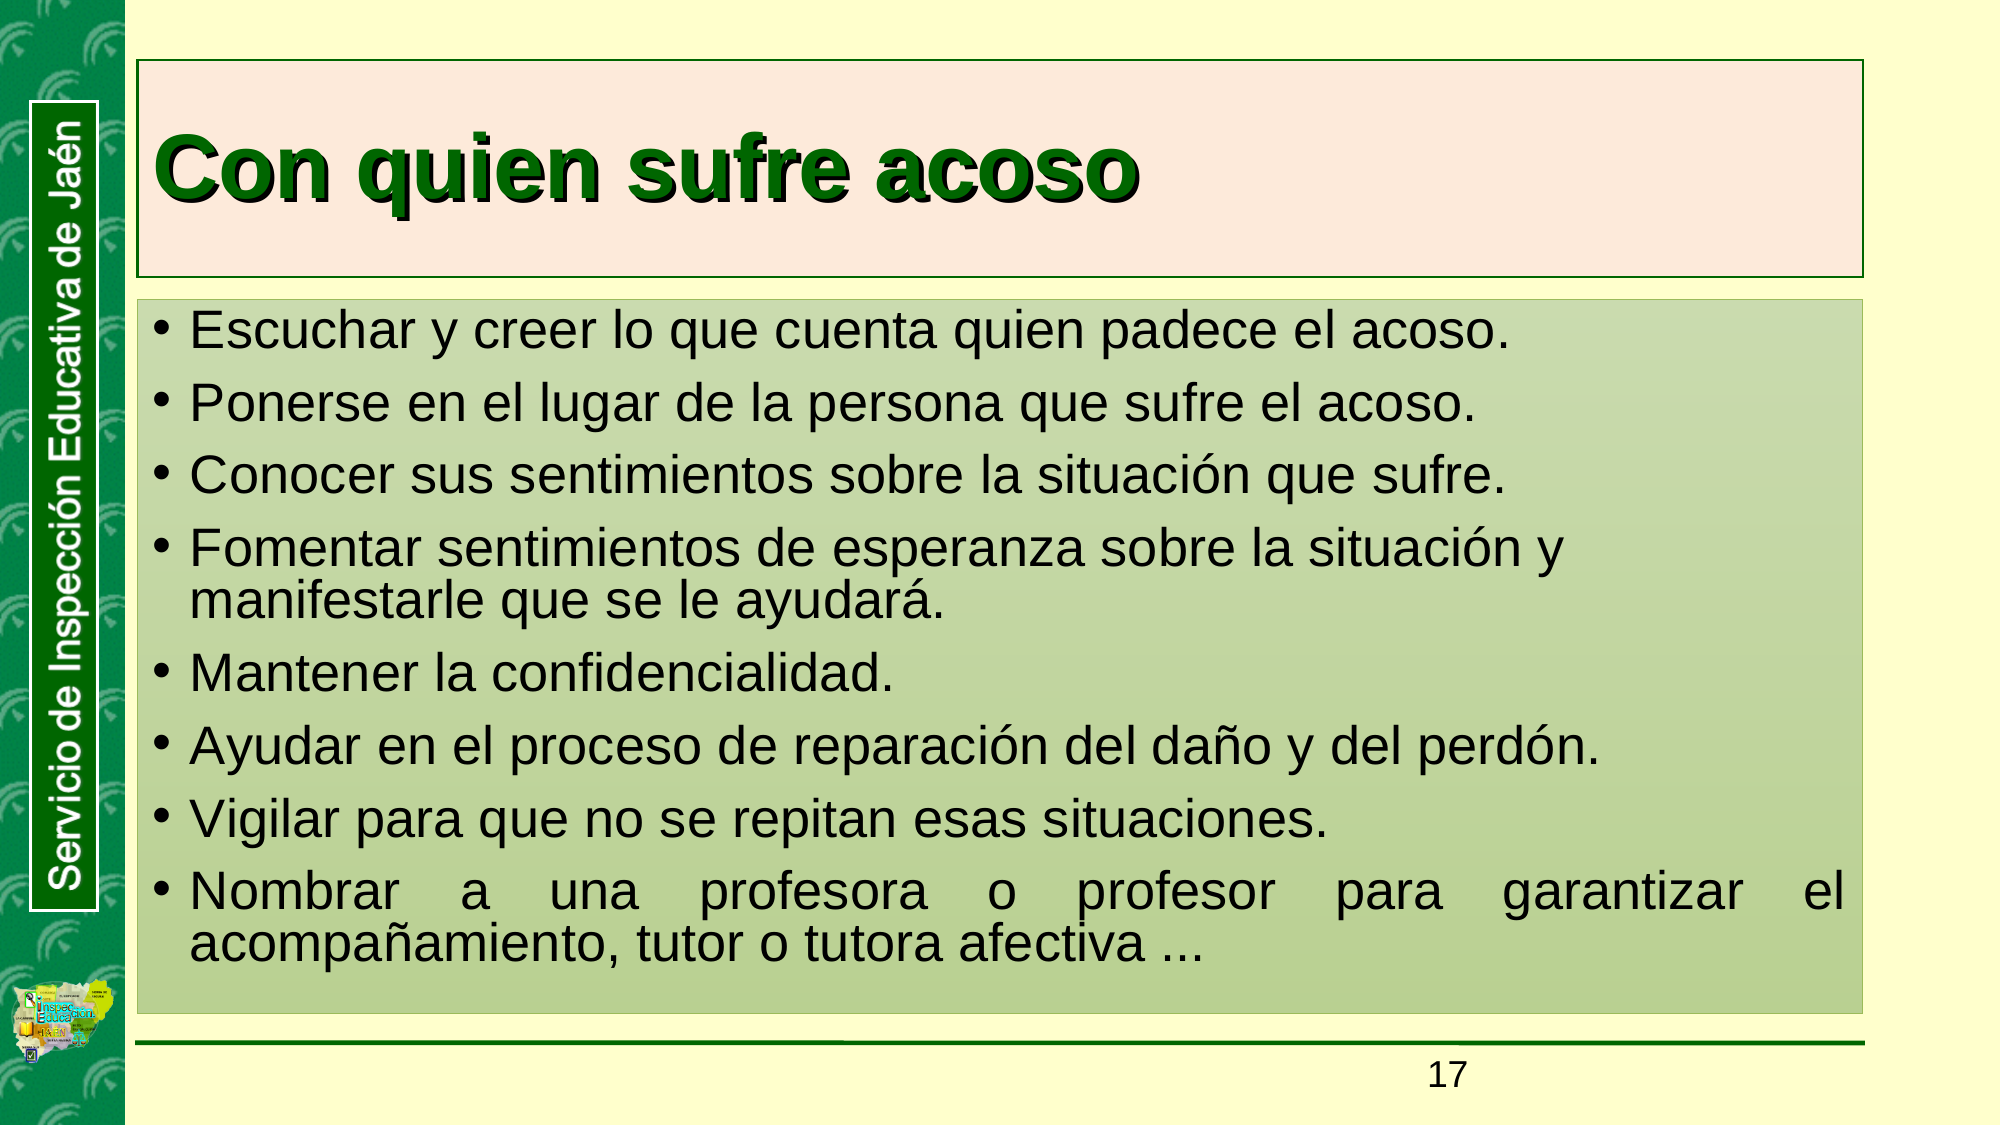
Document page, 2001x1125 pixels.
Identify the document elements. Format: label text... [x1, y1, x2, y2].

text_box <número> [1412, 1042, 1863, 1103]
text_box Con quien sufre acoso [137, 59, 1863, 278]
picture [0, 0, 125, 1125]
text_box Escuchar y creer lo que cuenta quien padece el acoso. Ponerse en el lugar de la persona que sufre el acoso. Conocer sus sentimientos sobre la situación que sufre. Fomentar sentimientos de esperanza sobre la situación y manifestarle que se le ayudará. Mantener la confidencialidad. Ayudar en el proceso de reparación del daño y del perdón. Vigilar para que no se repitan esas situaciones. Nombrar a una profesora o profesor para garantizar el acompañamiento, tutor o tutora afectiva ... [137, 299, 1863, 1014]
